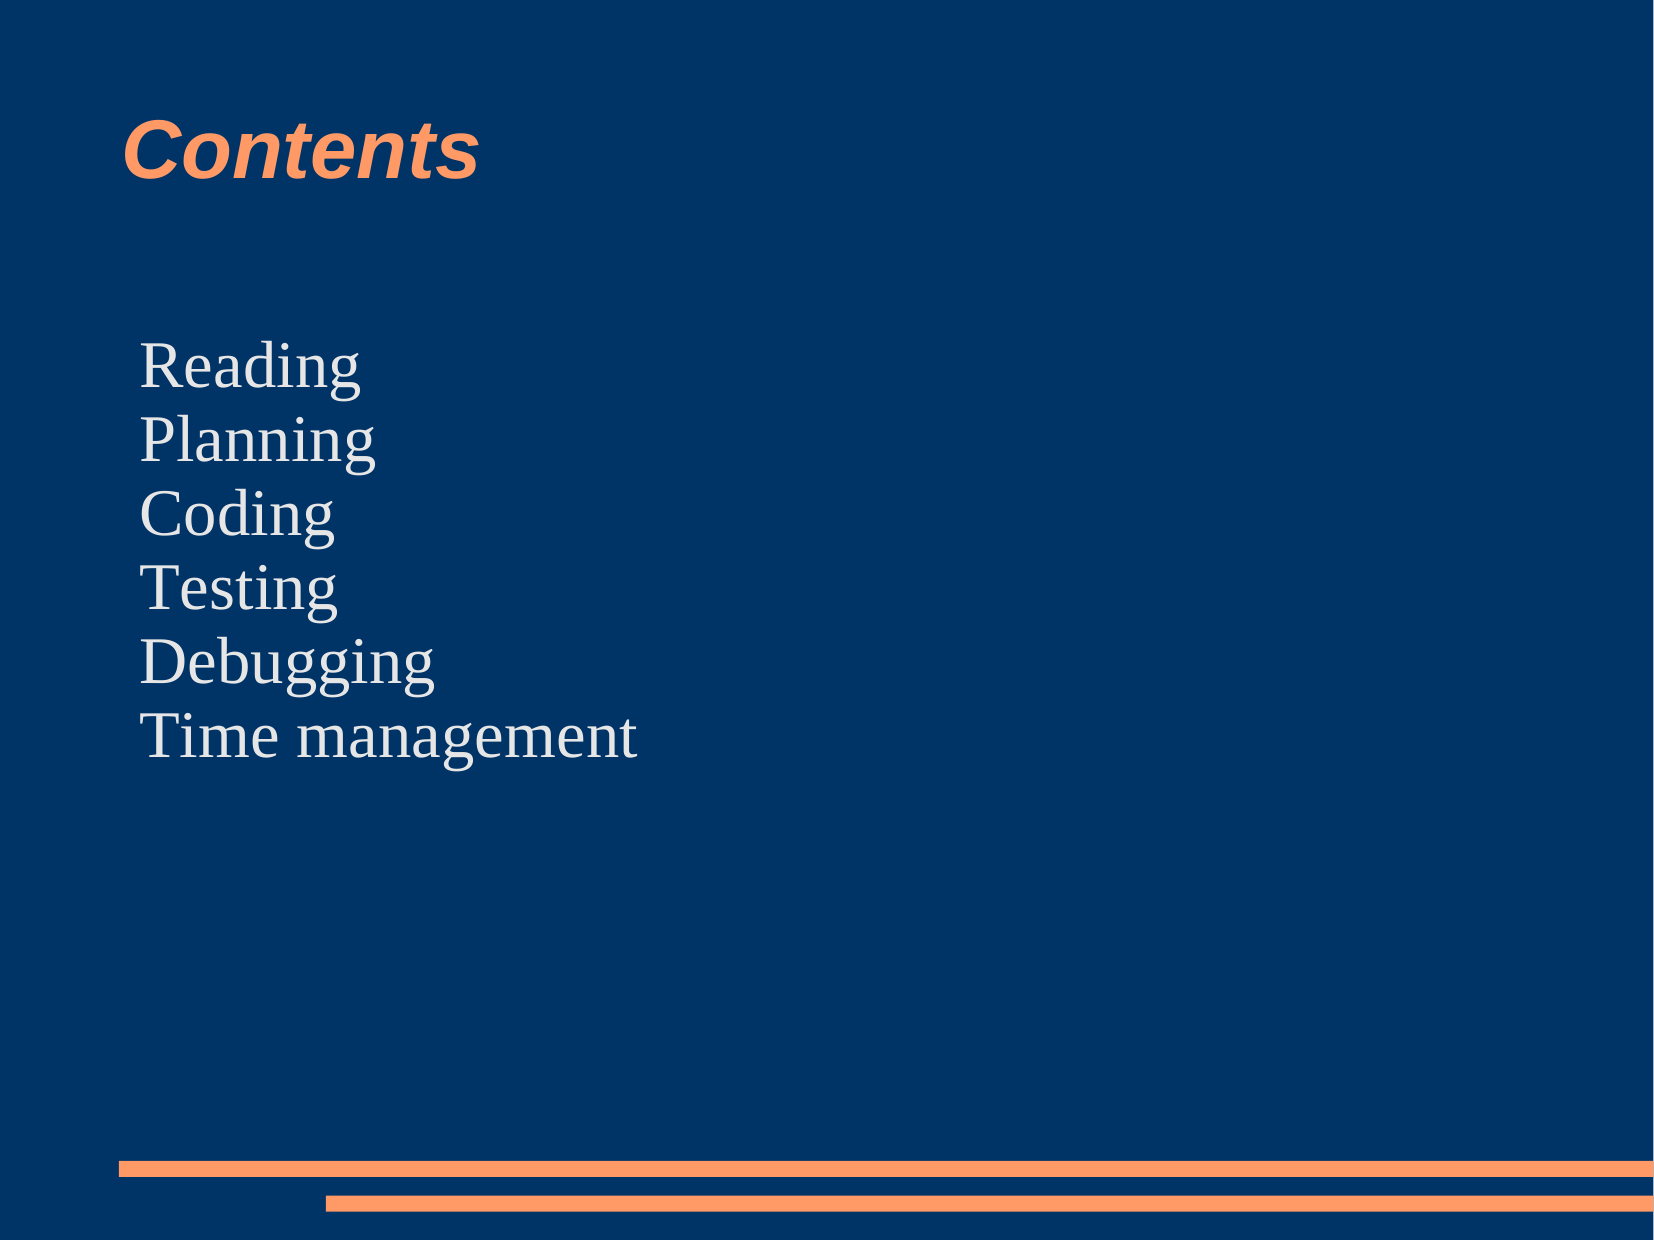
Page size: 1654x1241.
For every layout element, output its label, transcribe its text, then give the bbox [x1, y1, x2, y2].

list Reading Planning Coding Testing Debugging Time management [121, 327, 1561, 1124]
title Contents [121, 46, 1534, 254]
